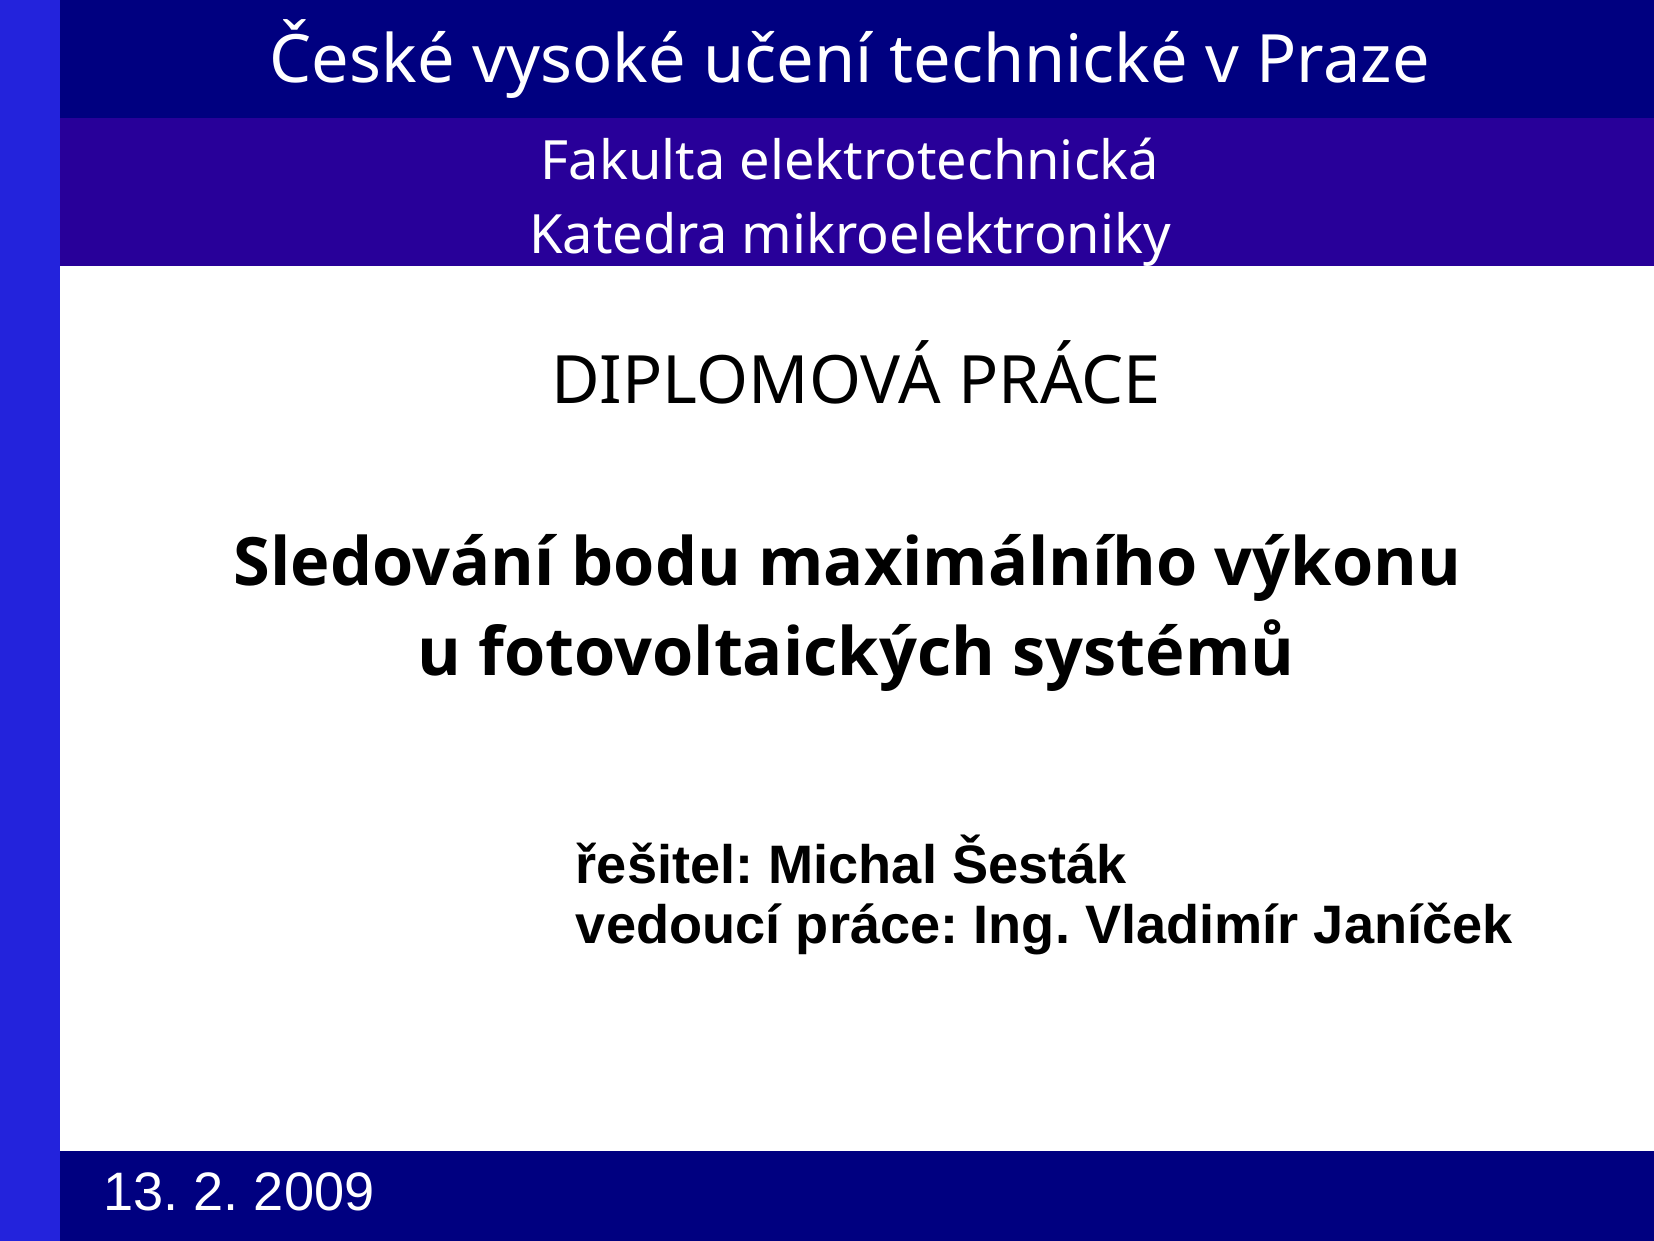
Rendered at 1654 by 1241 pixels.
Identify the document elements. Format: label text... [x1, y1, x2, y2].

text_box DIPLOMOVÁ PRÁCE Sledování bodu maximálního výkonu u fotovoltaických systémů [118, 324, 1595, 661]
text_box 13. 2. 2009 [88, 1153, 591, 1241]
title České vysoké učení technické v Praze Fakulta elektrotechnická Katedra mikroelektroniky [106, 29, 1595, 252]
text_box řešitel: Michal Šesták vedoucí práce: Ing. Vladimír Janíček [561, 826, 1536, 966]
text_box [0, 0, 1654, 1241]
